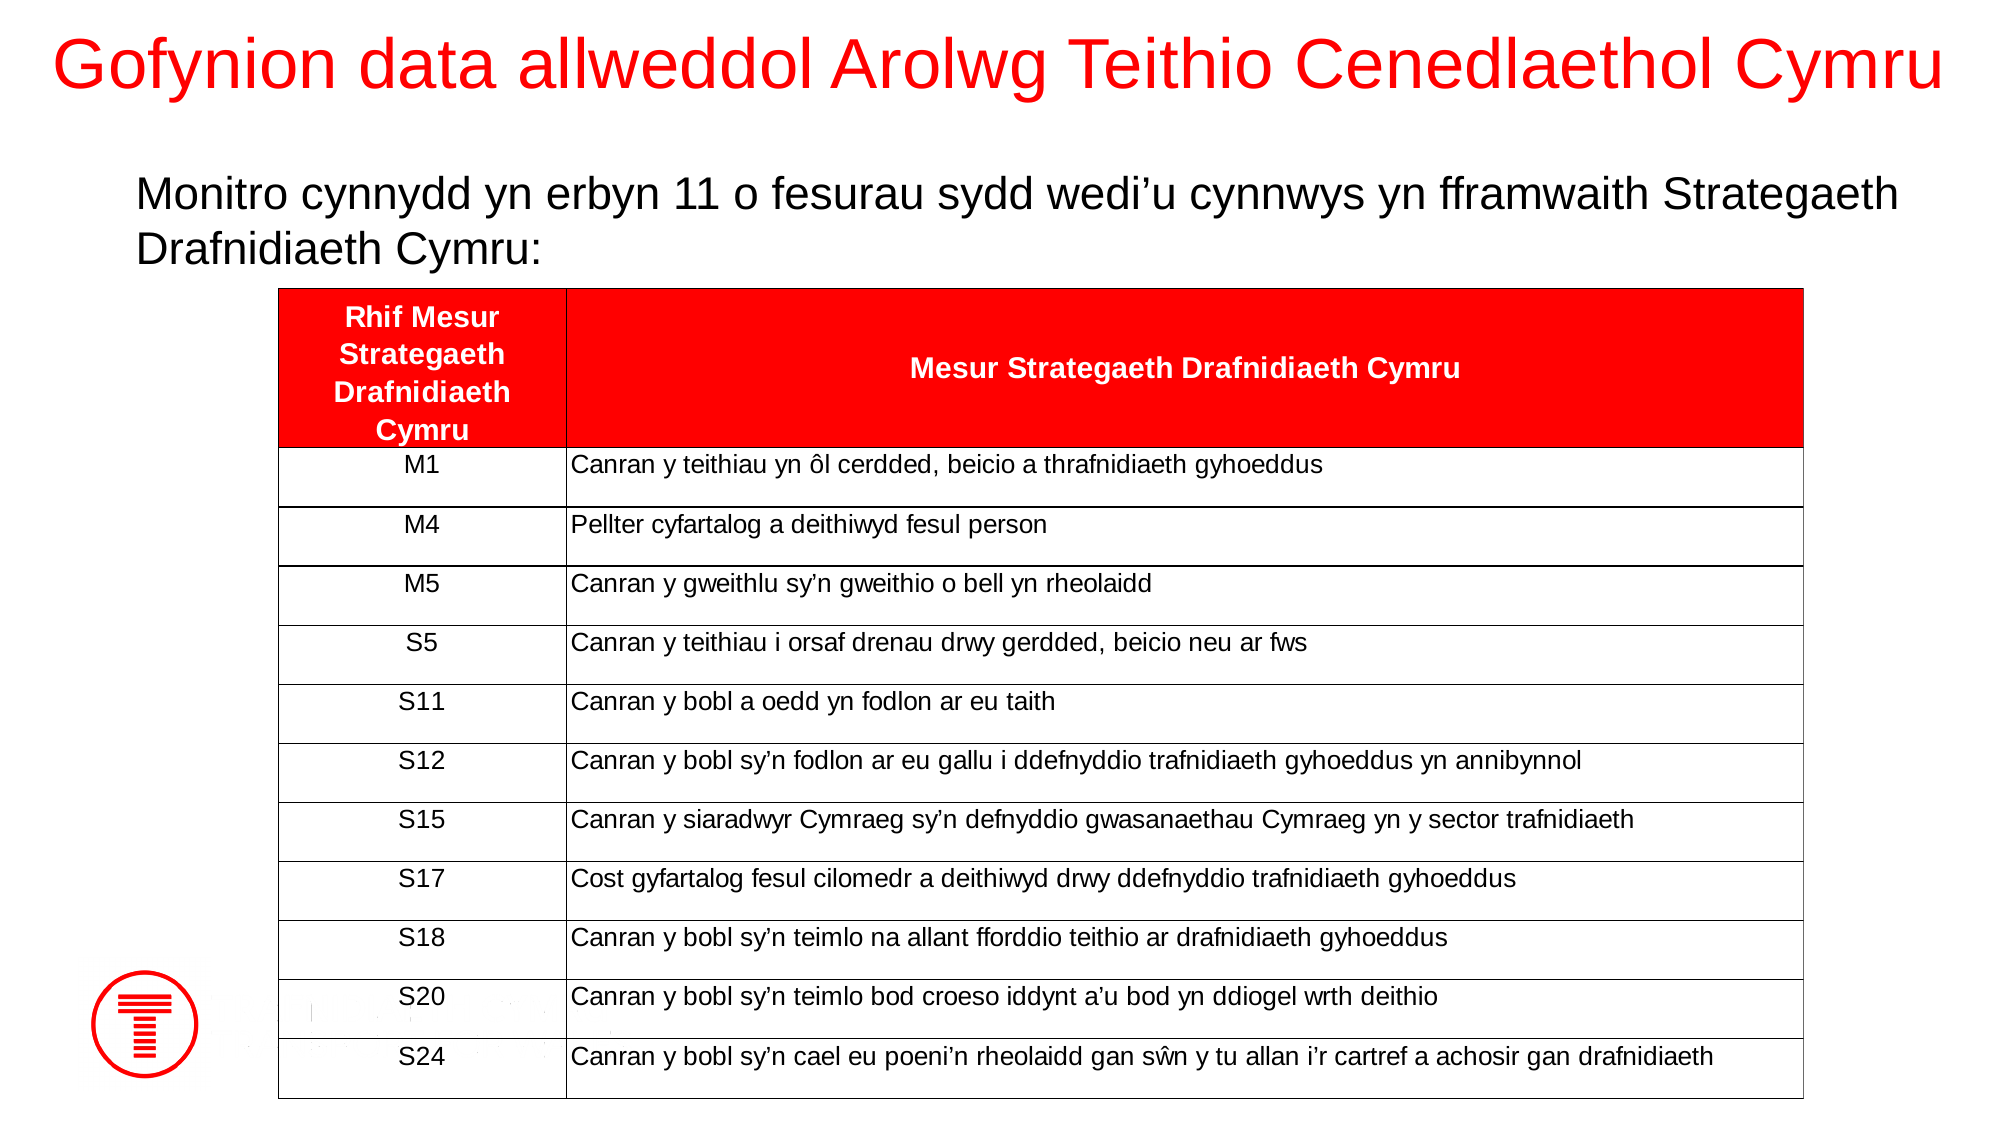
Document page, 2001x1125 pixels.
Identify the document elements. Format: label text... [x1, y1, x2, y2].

text_box Gofynion data allweddol Arolwg Teithio Cenedlaethol Cymru [43, 25, 1958, 105]
picture [278, 287, 1805, 1100]
text_box Monitro cynnydd yn erbyn 11 o fesurau sydd wedi’u cynnwys yn fframwaith Strategaeth Drafnidiaeth Cymru: [120, 155, 1973, 520]
